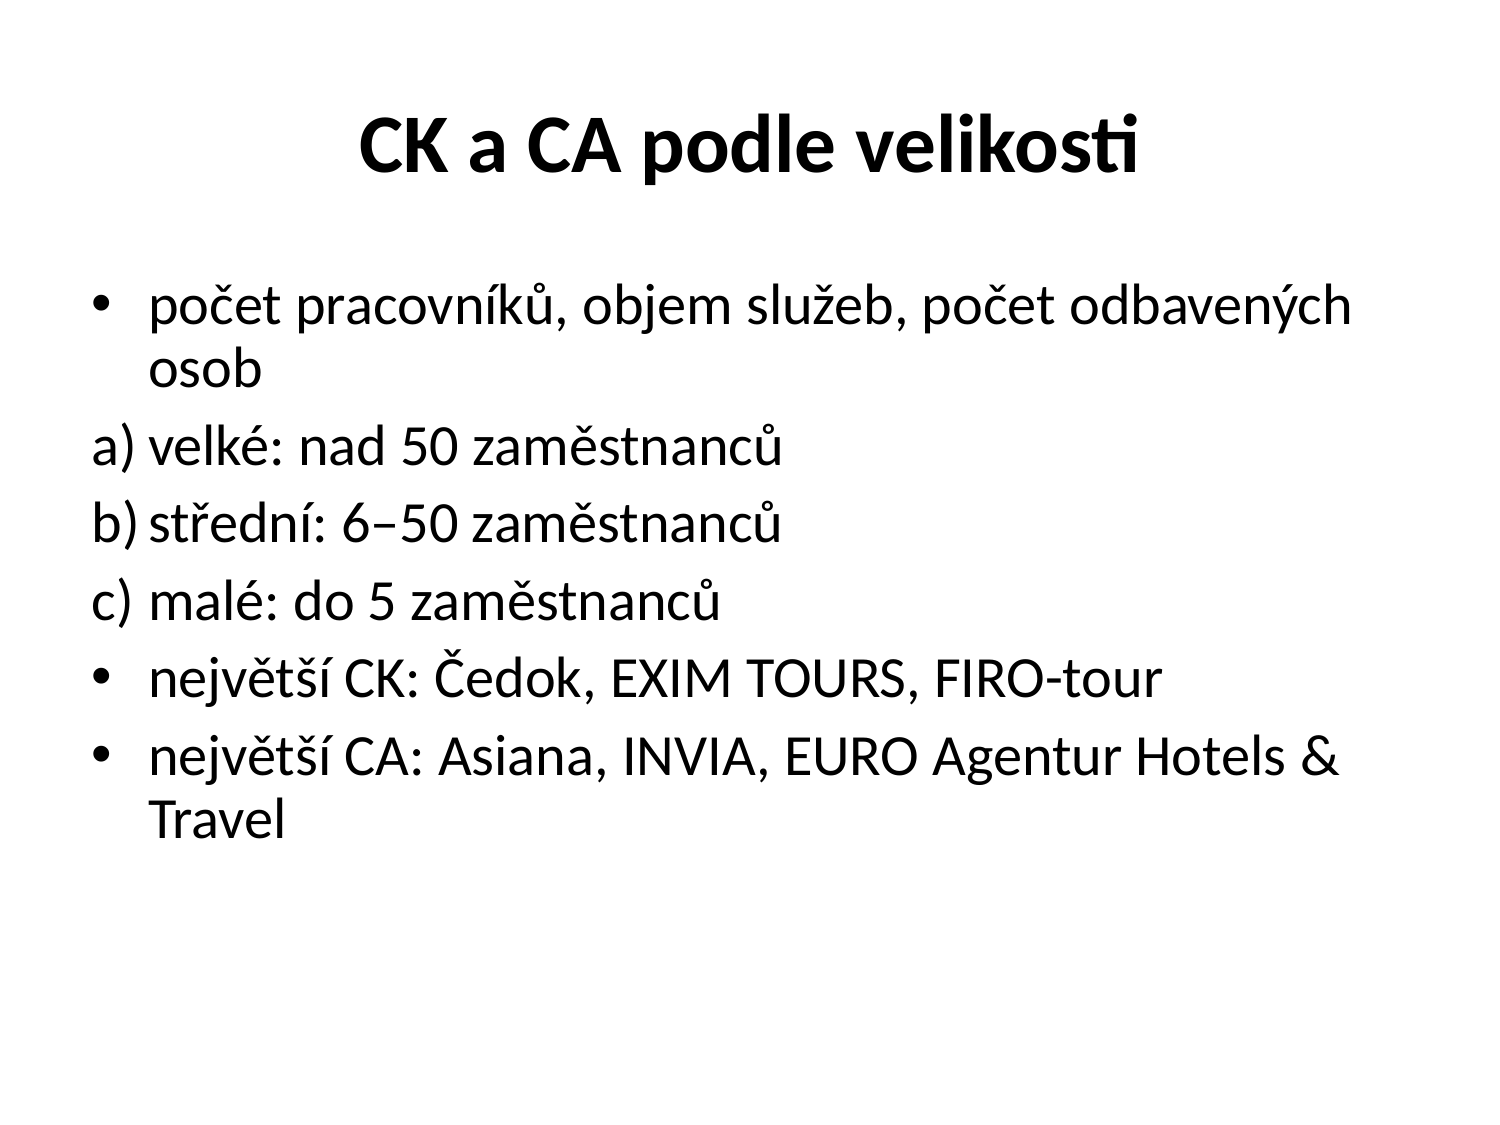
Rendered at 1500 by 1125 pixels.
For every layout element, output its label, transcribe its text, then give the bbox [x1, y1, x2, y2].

title CK a CA podle velikosti [75, 45, 1426, 233]
list počet pracovníků, objem služeb, počet odbavených osob a) velké: nad 50 zaměstnanců b) střední: 6–50 zaměstnanců c) malé: do 5 zaměstnanců největší CK: Čedok, EXIM TOURS, FIRO-tour největší CA: Asiana, INVIA, EURO Agentur Hotels & Travel [76, 267, 1427, 1010]
